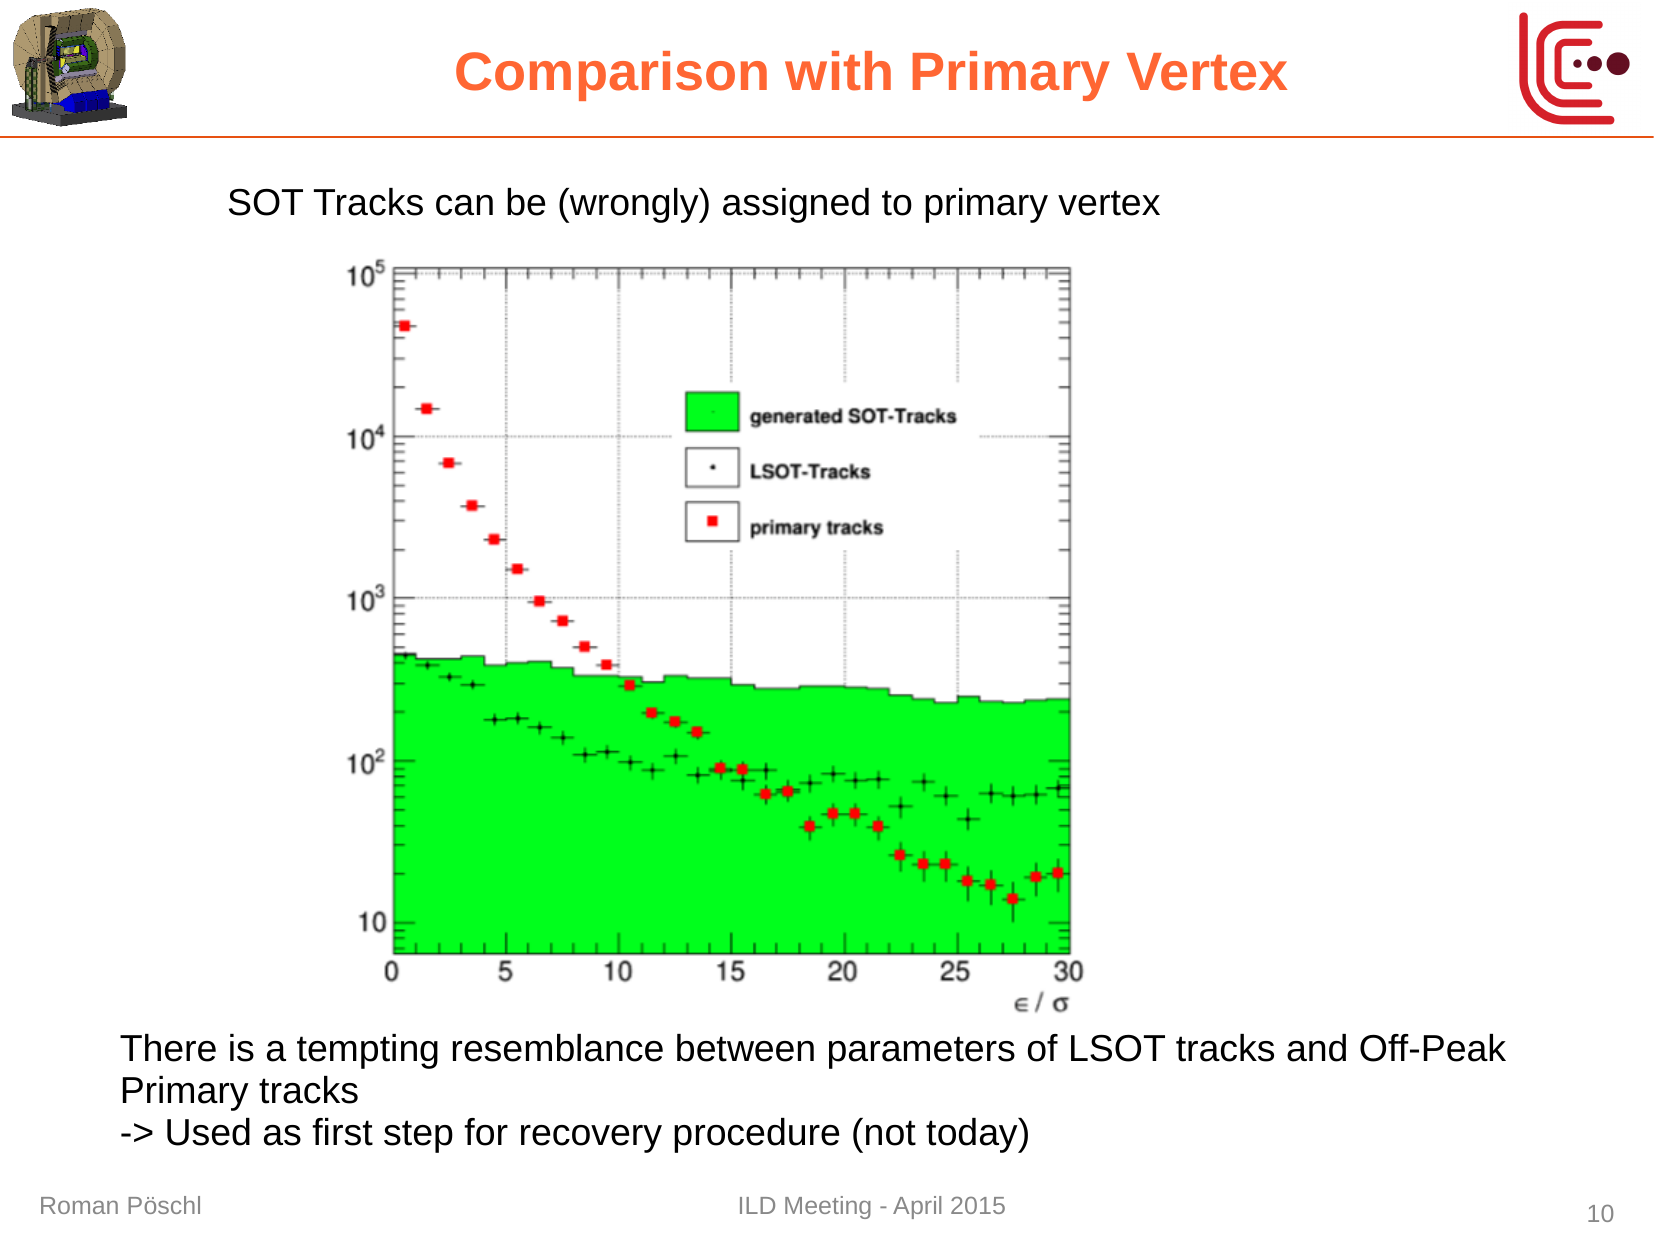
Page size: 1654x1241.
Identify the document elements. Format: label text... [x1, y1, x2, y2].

text_box SOT Tracks can be (wrongly) assigned to primary vertex [212, 174, 1180, 231]
picture [1508, 2, 1641, 135]
picture [315, 241, 1109, 1020]
text_box There is a tempting resemblance between parameters of LSOT tracks and Off-Peak Primary tracks -> Used as first step for recovery procedure (not today) [105, 1020, 1525, 1161]
title Comparison with Primary Vertex [128, 29, 1617, 113]
picture [11, 6, 128, 127]
